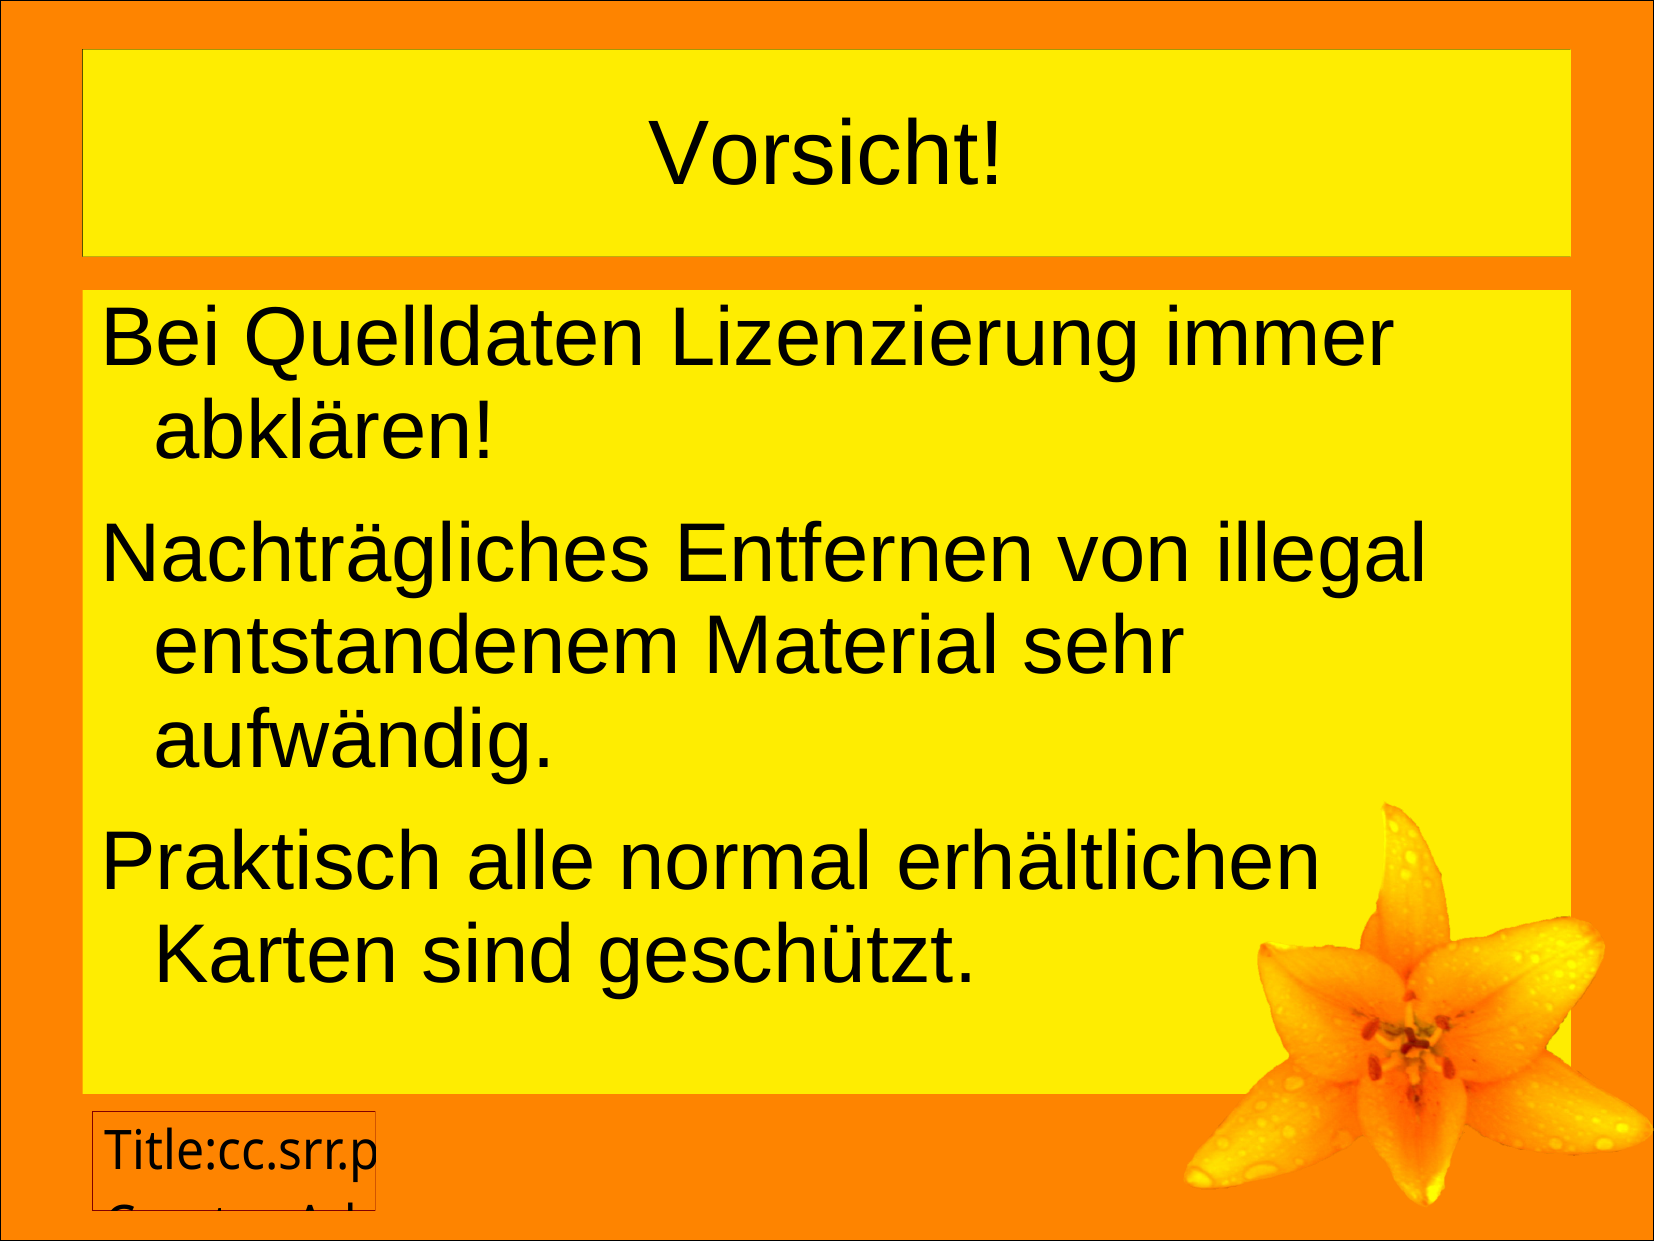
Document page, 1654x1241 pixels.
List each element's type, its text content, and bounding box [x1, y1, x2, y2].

list Bei Quelldaten Lizenzierung immer abklären! Nachträgliches Entfernen von illegal entstandenem Material sehr aufwändig. Praktisch alle normal erhältlichen Karten sind geschützt. [82, 290, 1571, 1094]
text_box [0, 0, 1654, 1241]
picture [1181, 767, 1654, 1241]
picture [88, 1108, 376, 1211]
title Vorsicht! [82, 49, 1571, 257]
